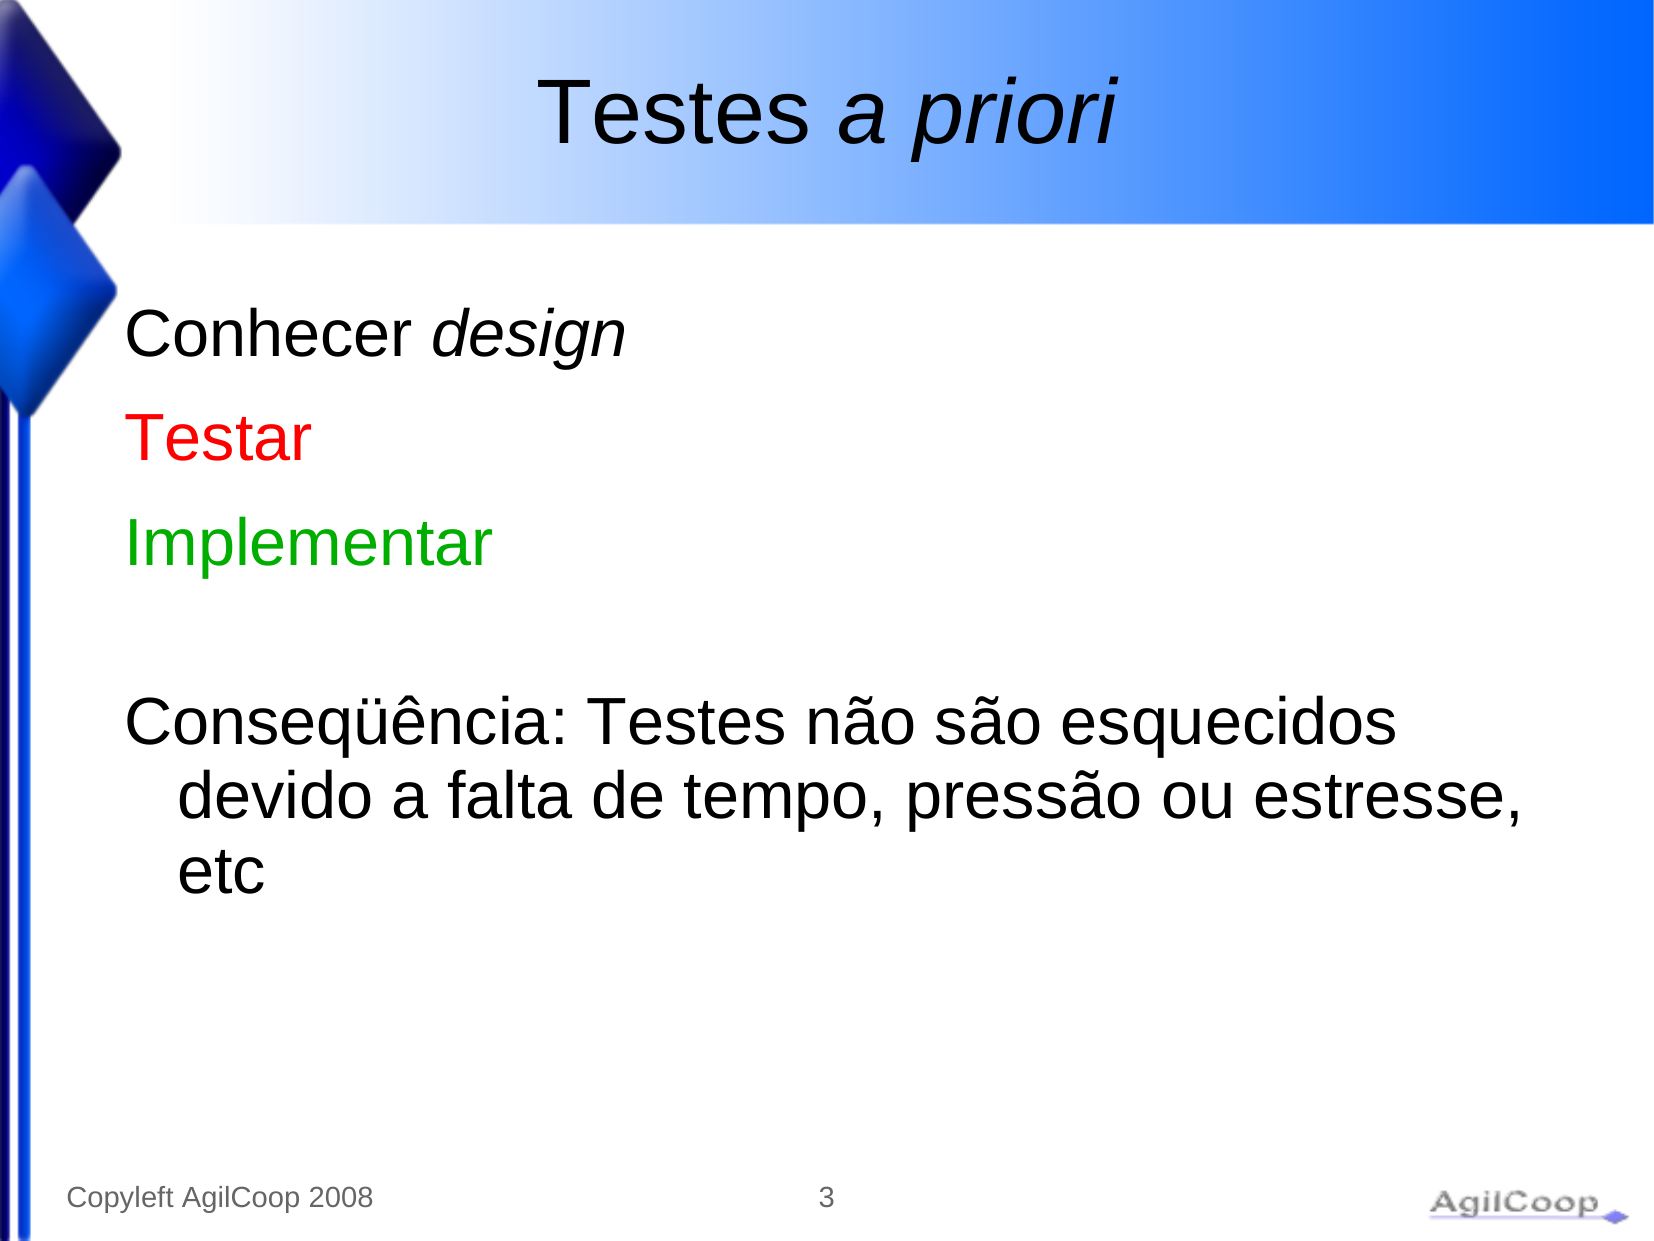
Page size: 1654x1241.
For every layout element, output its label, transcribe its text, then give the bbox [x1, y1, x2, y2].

picture [0, 0, 1654, 1241]
list Conhecer design Testar Implementar Conseqüência: Testes não são esquecidos devido a falta de tempo, pressão ou estresse, etc [106, 296, 1595, 1115]
title Testes a priori [82, 15, 1571, 208]
